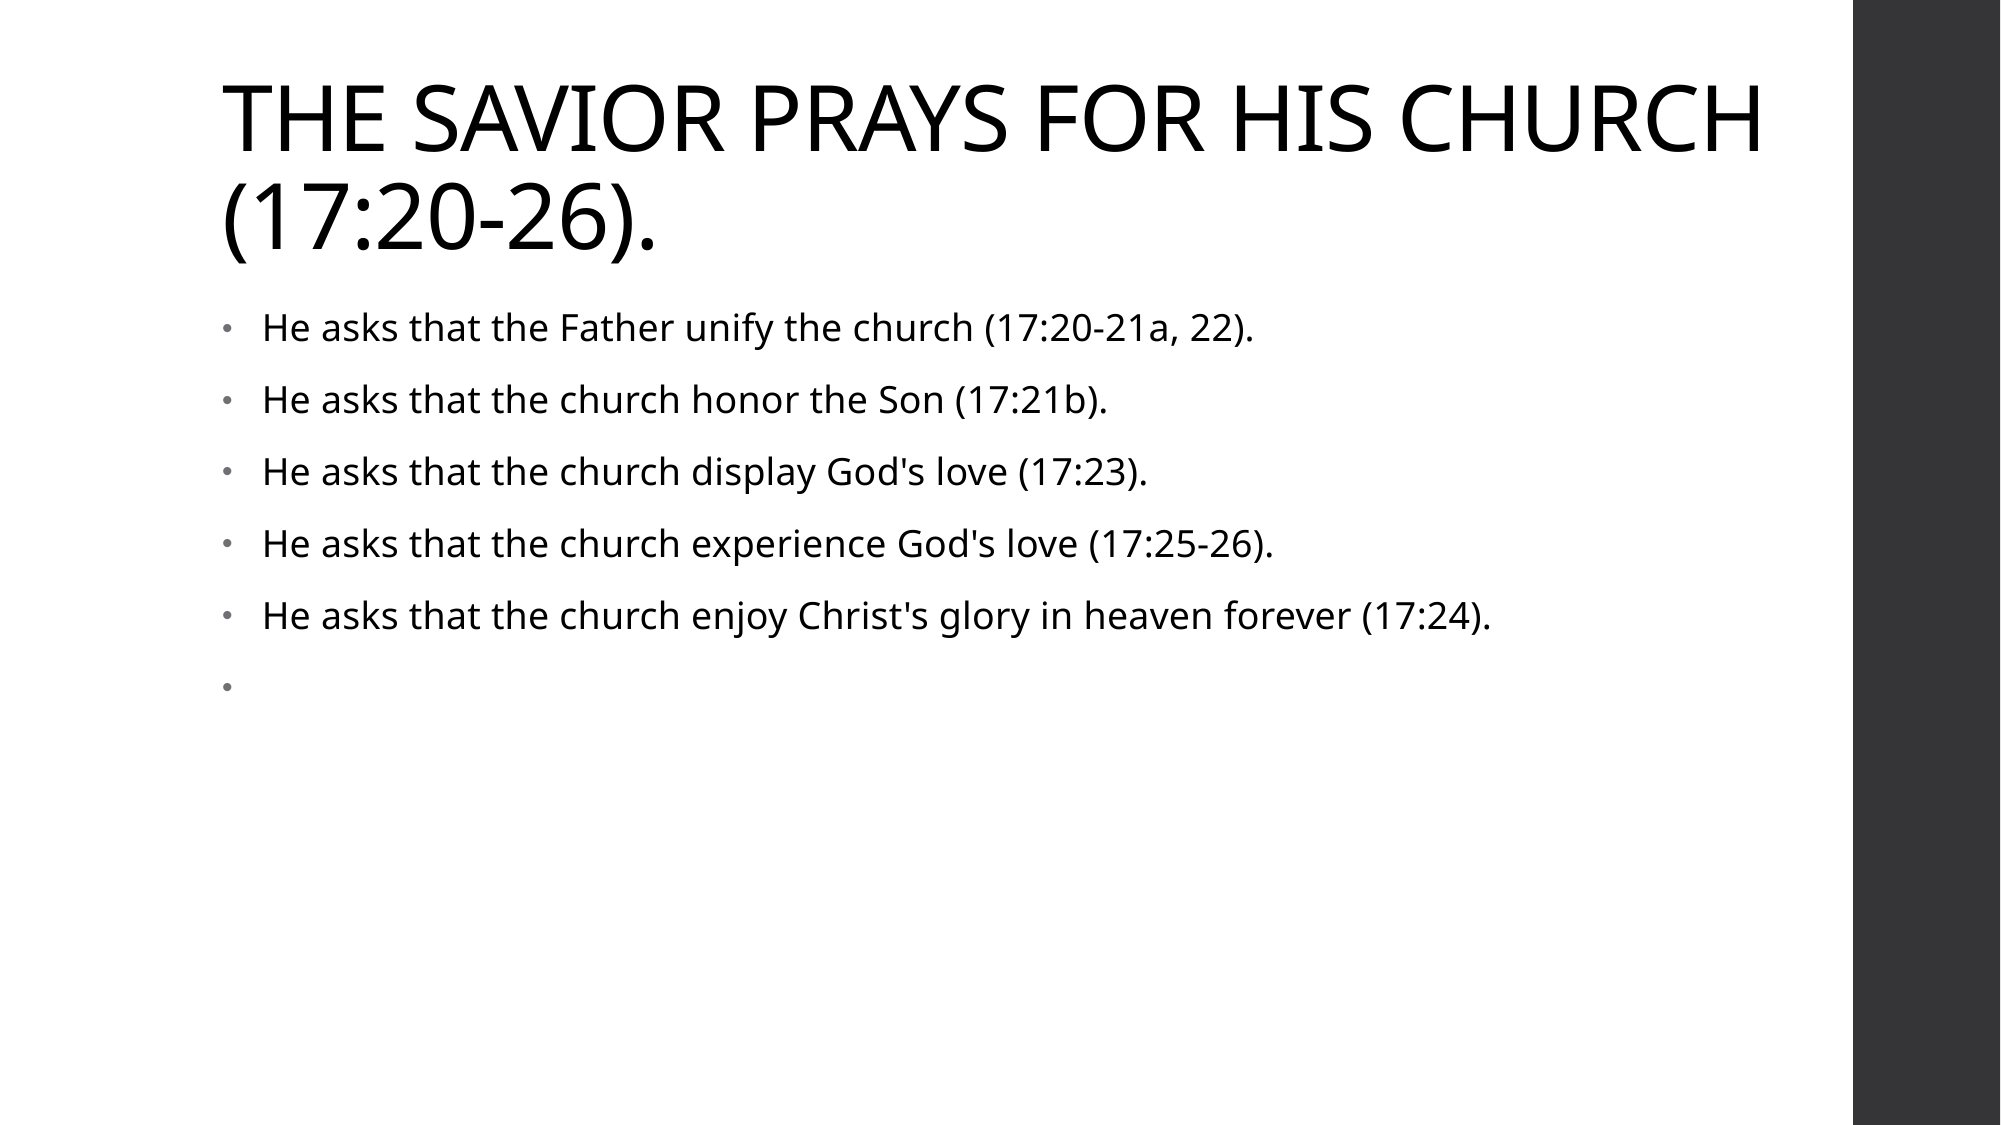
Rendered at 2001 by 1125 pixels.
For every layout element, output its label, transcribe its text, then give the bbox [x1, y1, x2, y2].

title THE SAVIOR PRAYS FOR HIS CHURCH (17:20-26). [206, 60, 1797, 278]
list He asks that the Father unify the church (17:20-21a, 22). He asks that the church honor the Son (17:21b). He asks that the church display God's love (17:23). He asks that the church experience God's love (17:25-26). He asks that the church enjoy Christ's glory in heaven forever (17:24). [206, 299, 1617, 1014]
